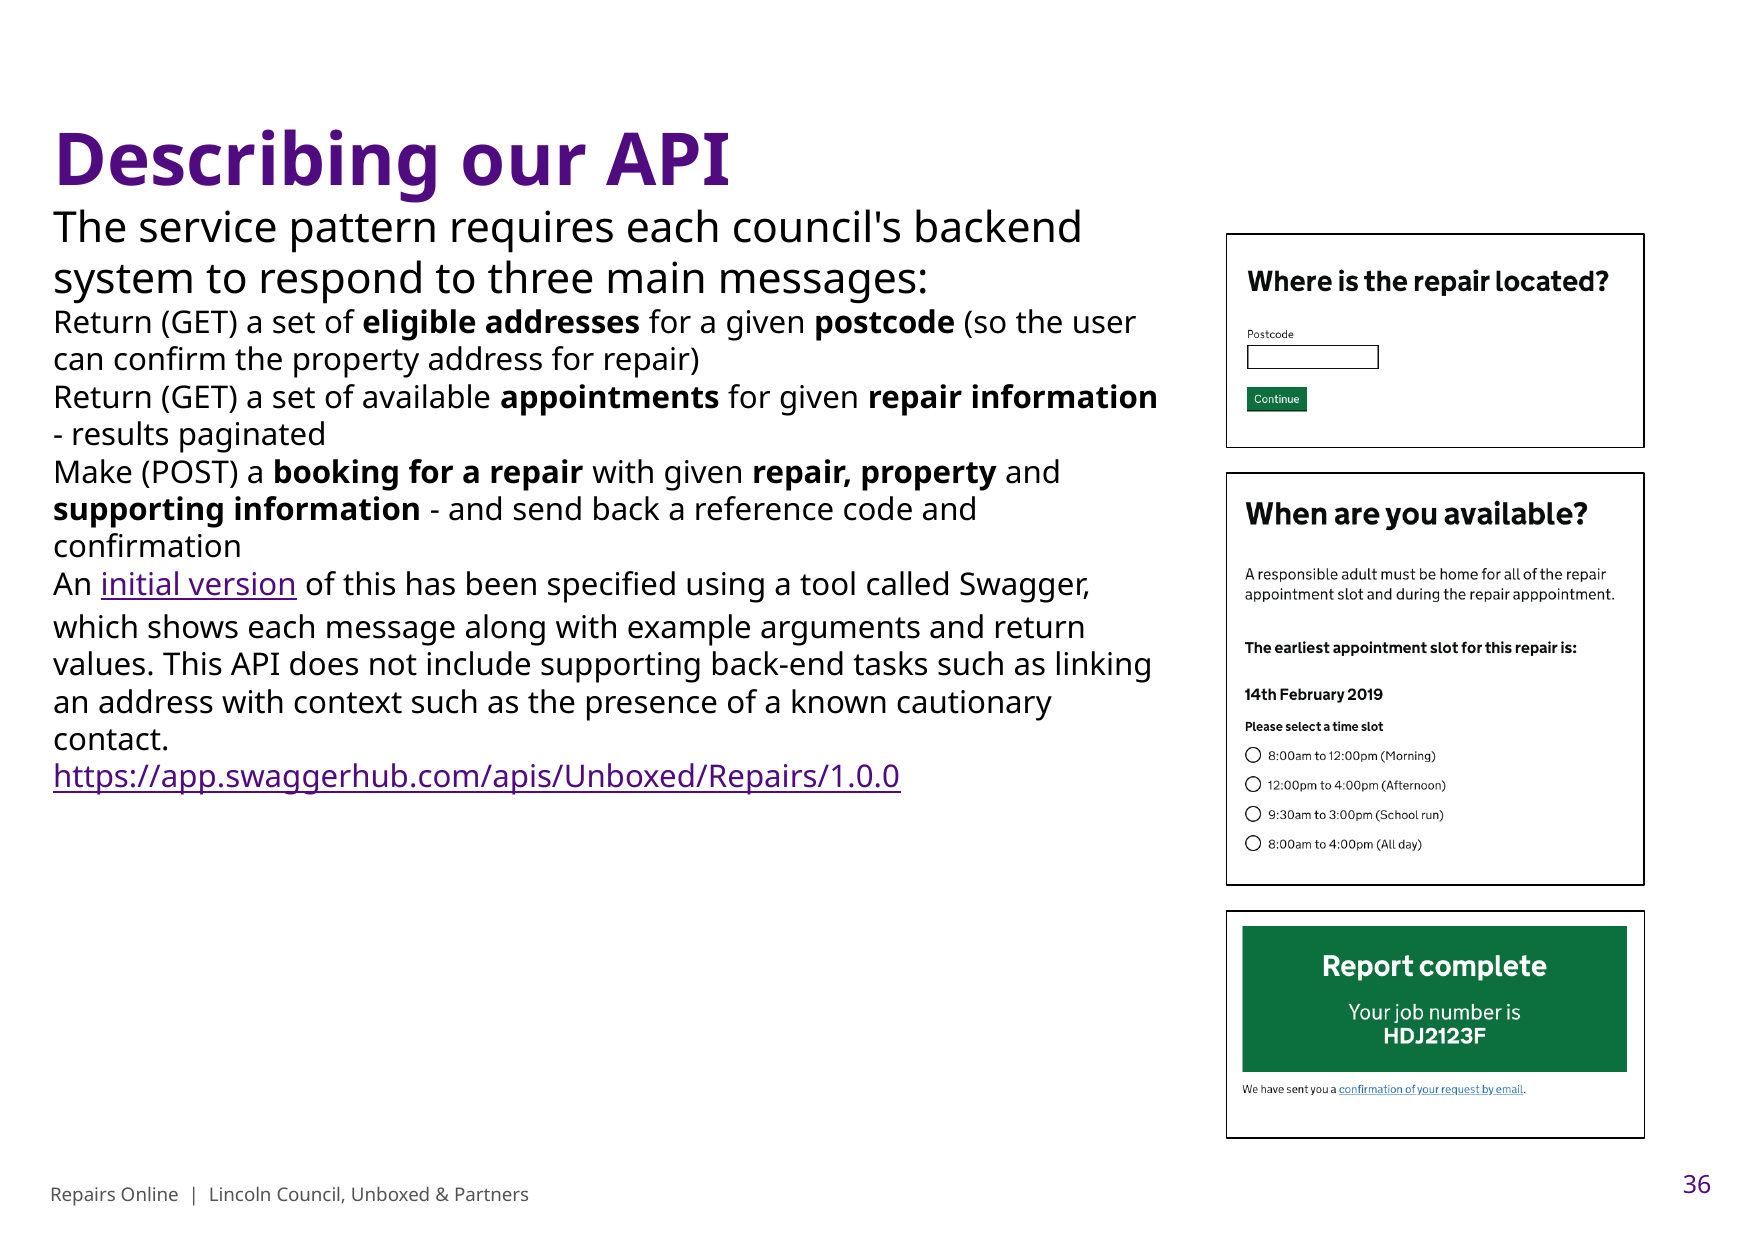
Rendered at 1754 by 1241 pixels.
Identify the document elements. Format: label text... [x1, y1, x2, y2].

picture [1236, 252, 1635, 434]
picture [1236, 486, 1635, 869]
picture [1236, 914, 1635, 1110]
slide_number <number> [1625, 1138, 1731, 1234]
title Describing our API The service pattern requires each council's backend system to respond to three main messages: Return (GET) a set of eligible addresses for a given postcode (so the user can confirm the property address for repair) Return (GET) a set of available appointments for given repair information - results paginated Make (POST) a booking for a repair with given repair, property and supporting information - and send back a reference code and confirmation An initial version of this has been specified using a tool called Swagger, which shows each message along with example arguments and return values. This API does not include supporting back-end tasks such as linking an address with context such as the presence of a known cautionary contact. https://app.swaggerhub.com/apis/Unboxed/Repairs/1.0.0 [34, 93, 1185, 213]
